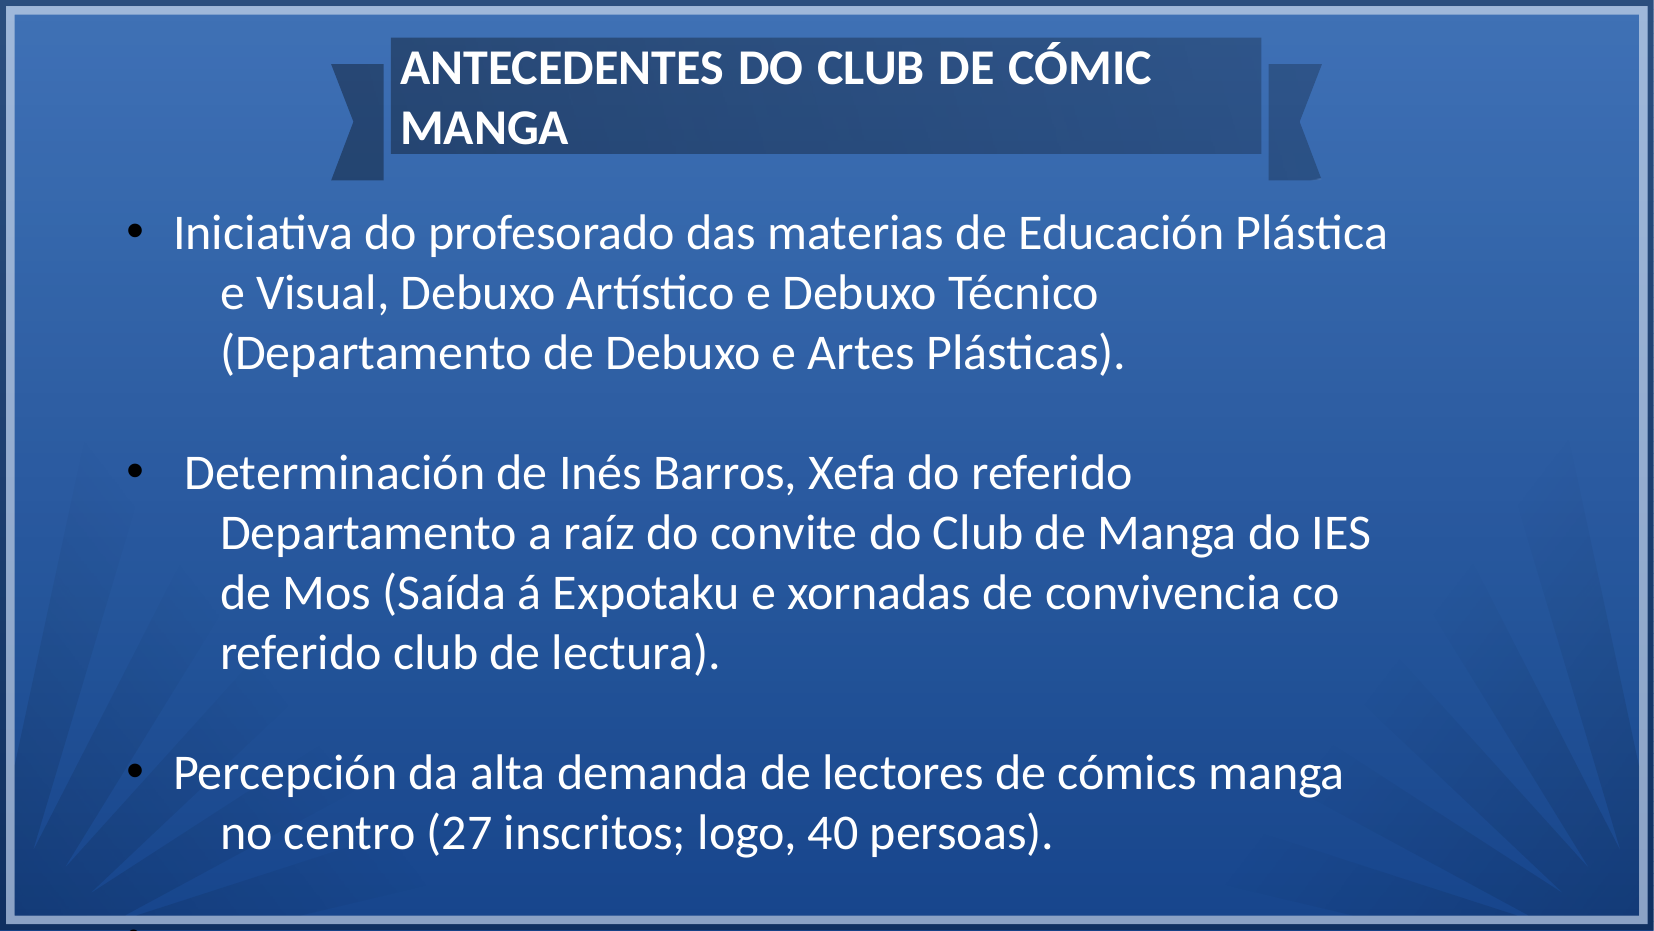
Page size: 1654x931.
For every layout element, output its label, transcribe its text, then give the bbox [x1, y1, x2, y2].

text_box ANTECEDENTES DO CLUB DE CÓMIC MANGA [385, 26, 1235, 163]
text_box Iniciativa do profesorado das materias de Educación Plástica e Visual, Debuxo Artístico e Debuxo Técnico (Departamento de Debuxo e Artes Plásticas). Determinación de Inés Barros, Xefa do referido Departamento a raíz do convite do Club de Manga do IES de Mos (Saída á Expotaku e xornadas de convivencia co referido club de lectura). Percepción da alta demanda de lectores de cómics manga no centro (27 inscritos; logo, 40 persoas). [111, 192, 1421, 931]
